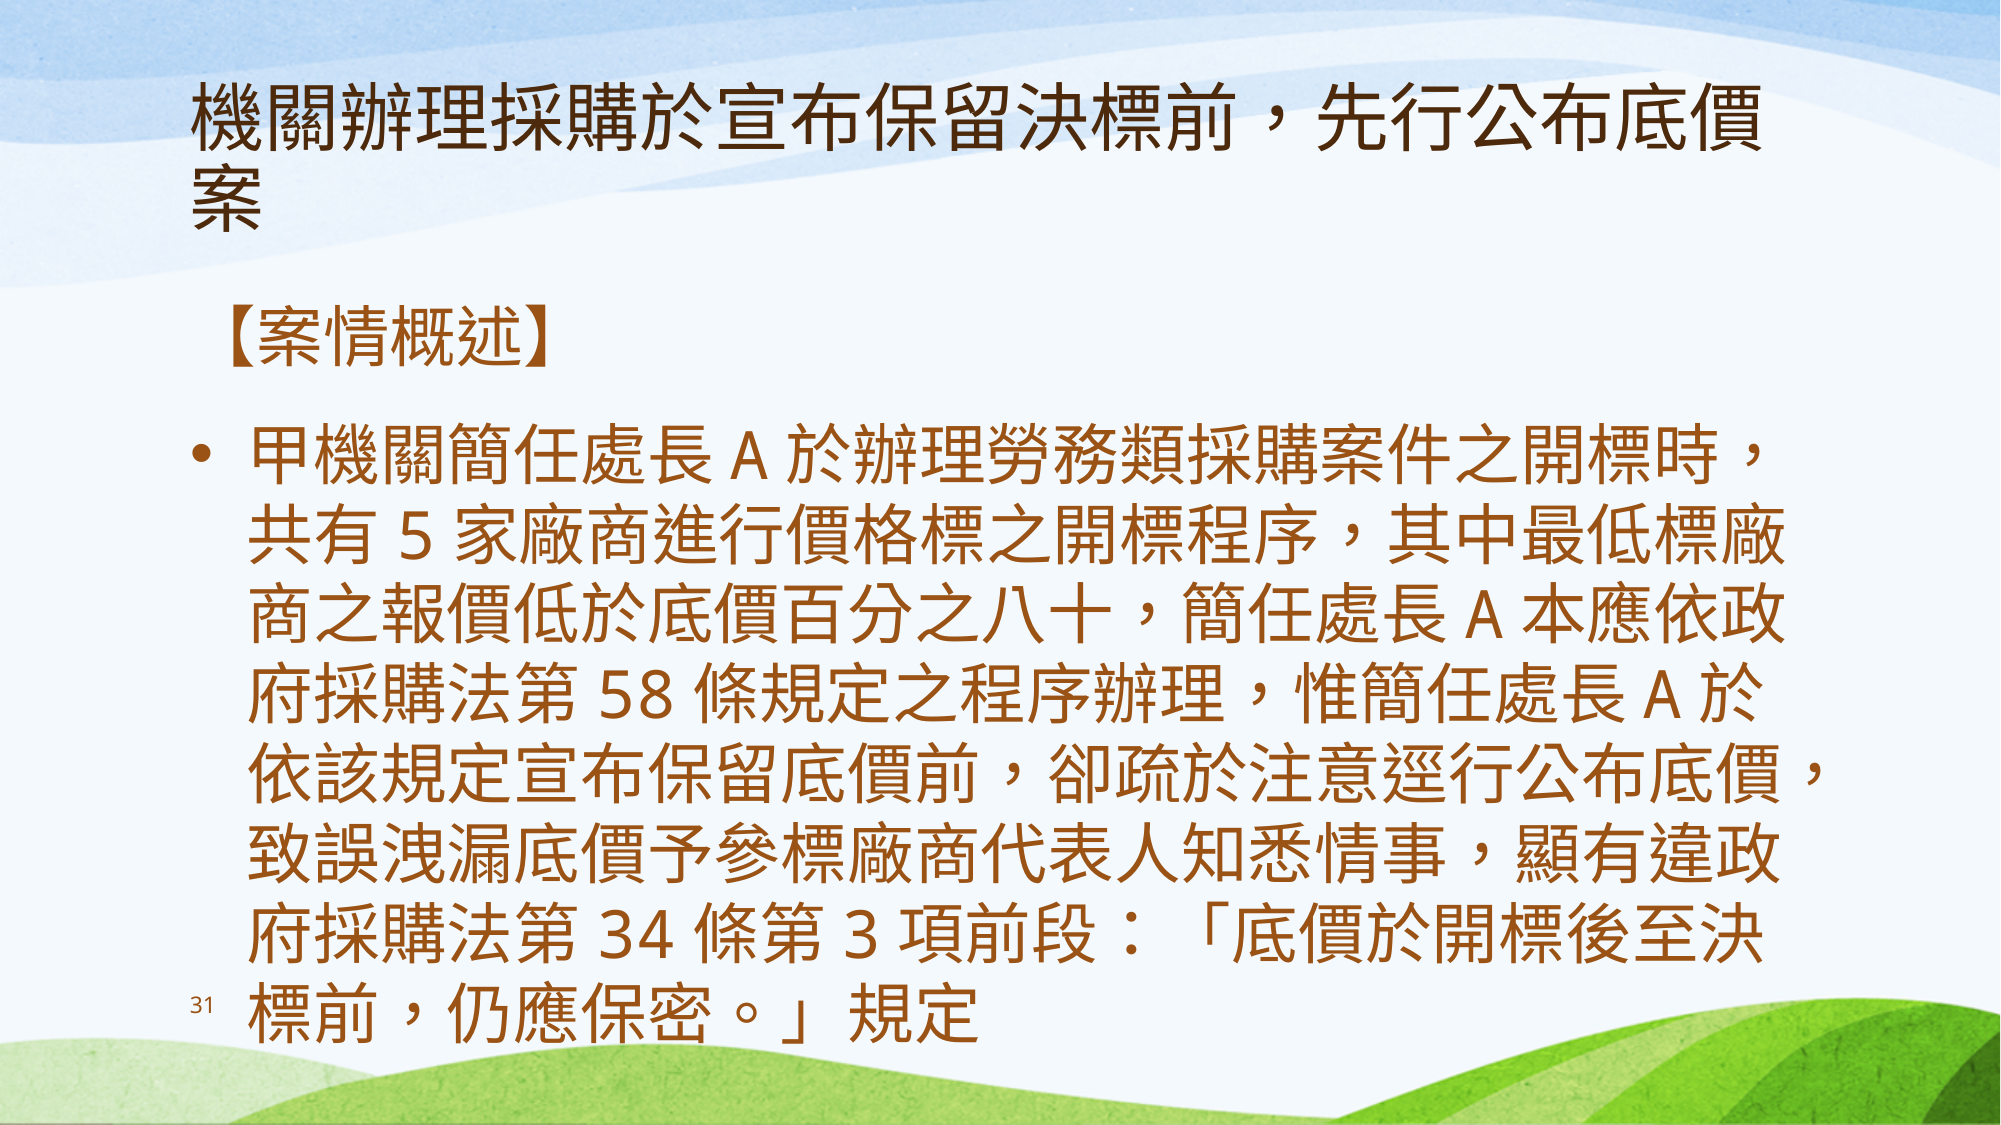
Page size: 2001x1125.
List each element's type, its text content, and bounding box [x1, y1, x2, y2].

picture [0, 0, 2001, 1125]
slide_number <編號> [174, 987, 300, 1025]
title 機關辦理採購於宣布保留決標前，先行公布底價案 [174, 50, 1825, 250]
list 【案情概述】 甲機關簡任處長A於辦理勞務類採購案件之開標時，共有5家廠商進行價格標之開標程序，其中最低標廠商之報價低於底價百分之八十，簡任處長A本應依政府採購法第58條規定之程序辦理，惟簡任處長A於依該規定宣布保留底價前，卻疏於注意逕行公布底價，致誤洩漏底價予參標廠商代表人知悉情事，顯有違政府採購法第34條第3項前段：「底價於開標後至決標前，仍應保密。」規定 [174, 287, 1825, 1052]
